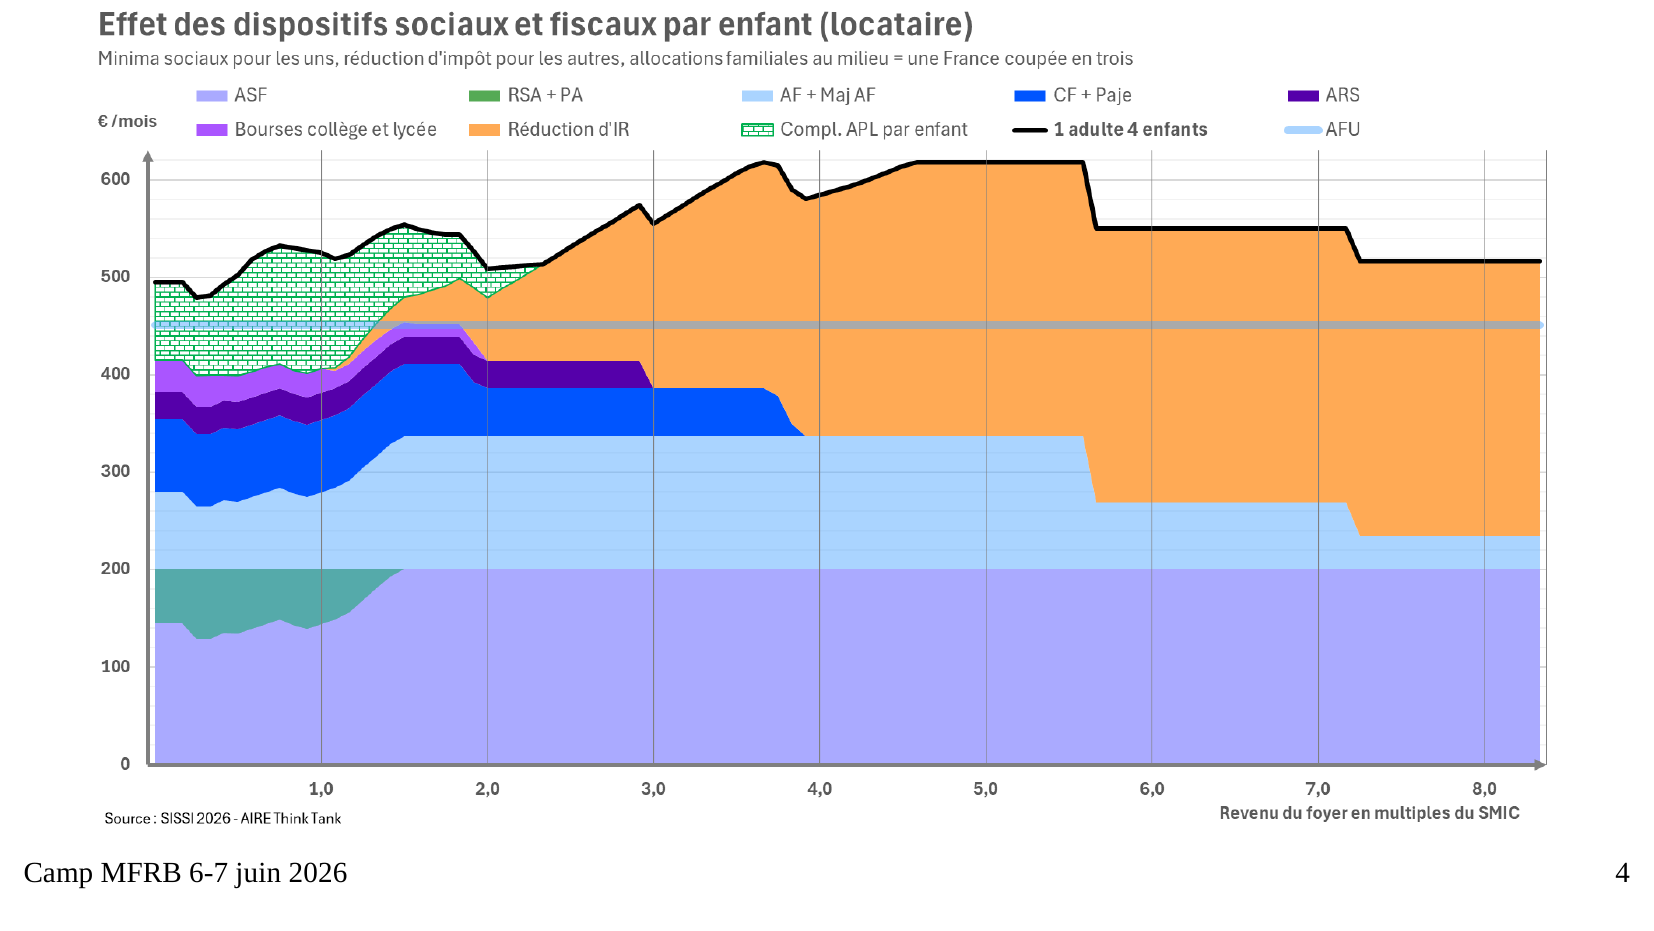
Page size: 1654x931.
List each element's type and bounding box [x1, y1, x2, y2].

picture [91, 0, 1562, 827]
